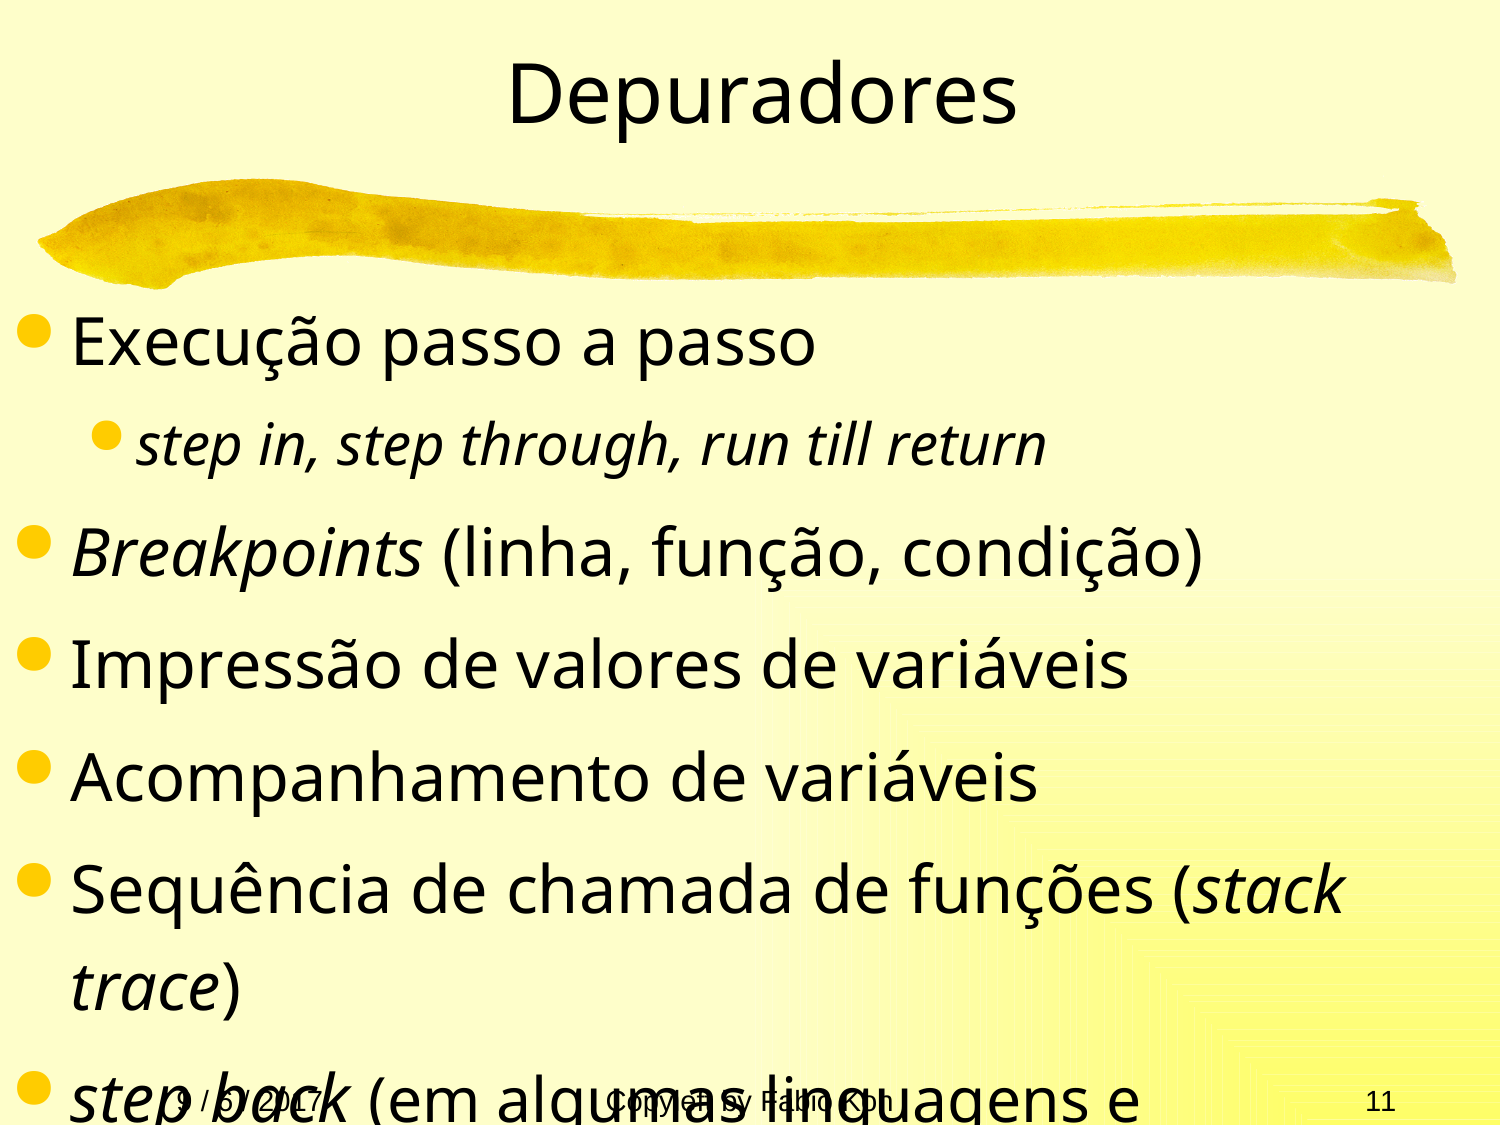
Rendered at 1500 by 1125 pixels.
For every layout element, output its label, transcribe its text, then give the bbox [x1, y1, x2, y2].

picture [24, 174, 1463, 274]
list Execução passo a passo step in, step through, run till return Breakpoints (linha, função, condição) Impressão de valores de variáveis Acompanhamento de variáveis Sequência de chamada de funções (stack trace) step back (em algumas linguagens e ambientes) [0, 274, 1500, 1048]
title Depuradores [125, 12, 1401, 148]
